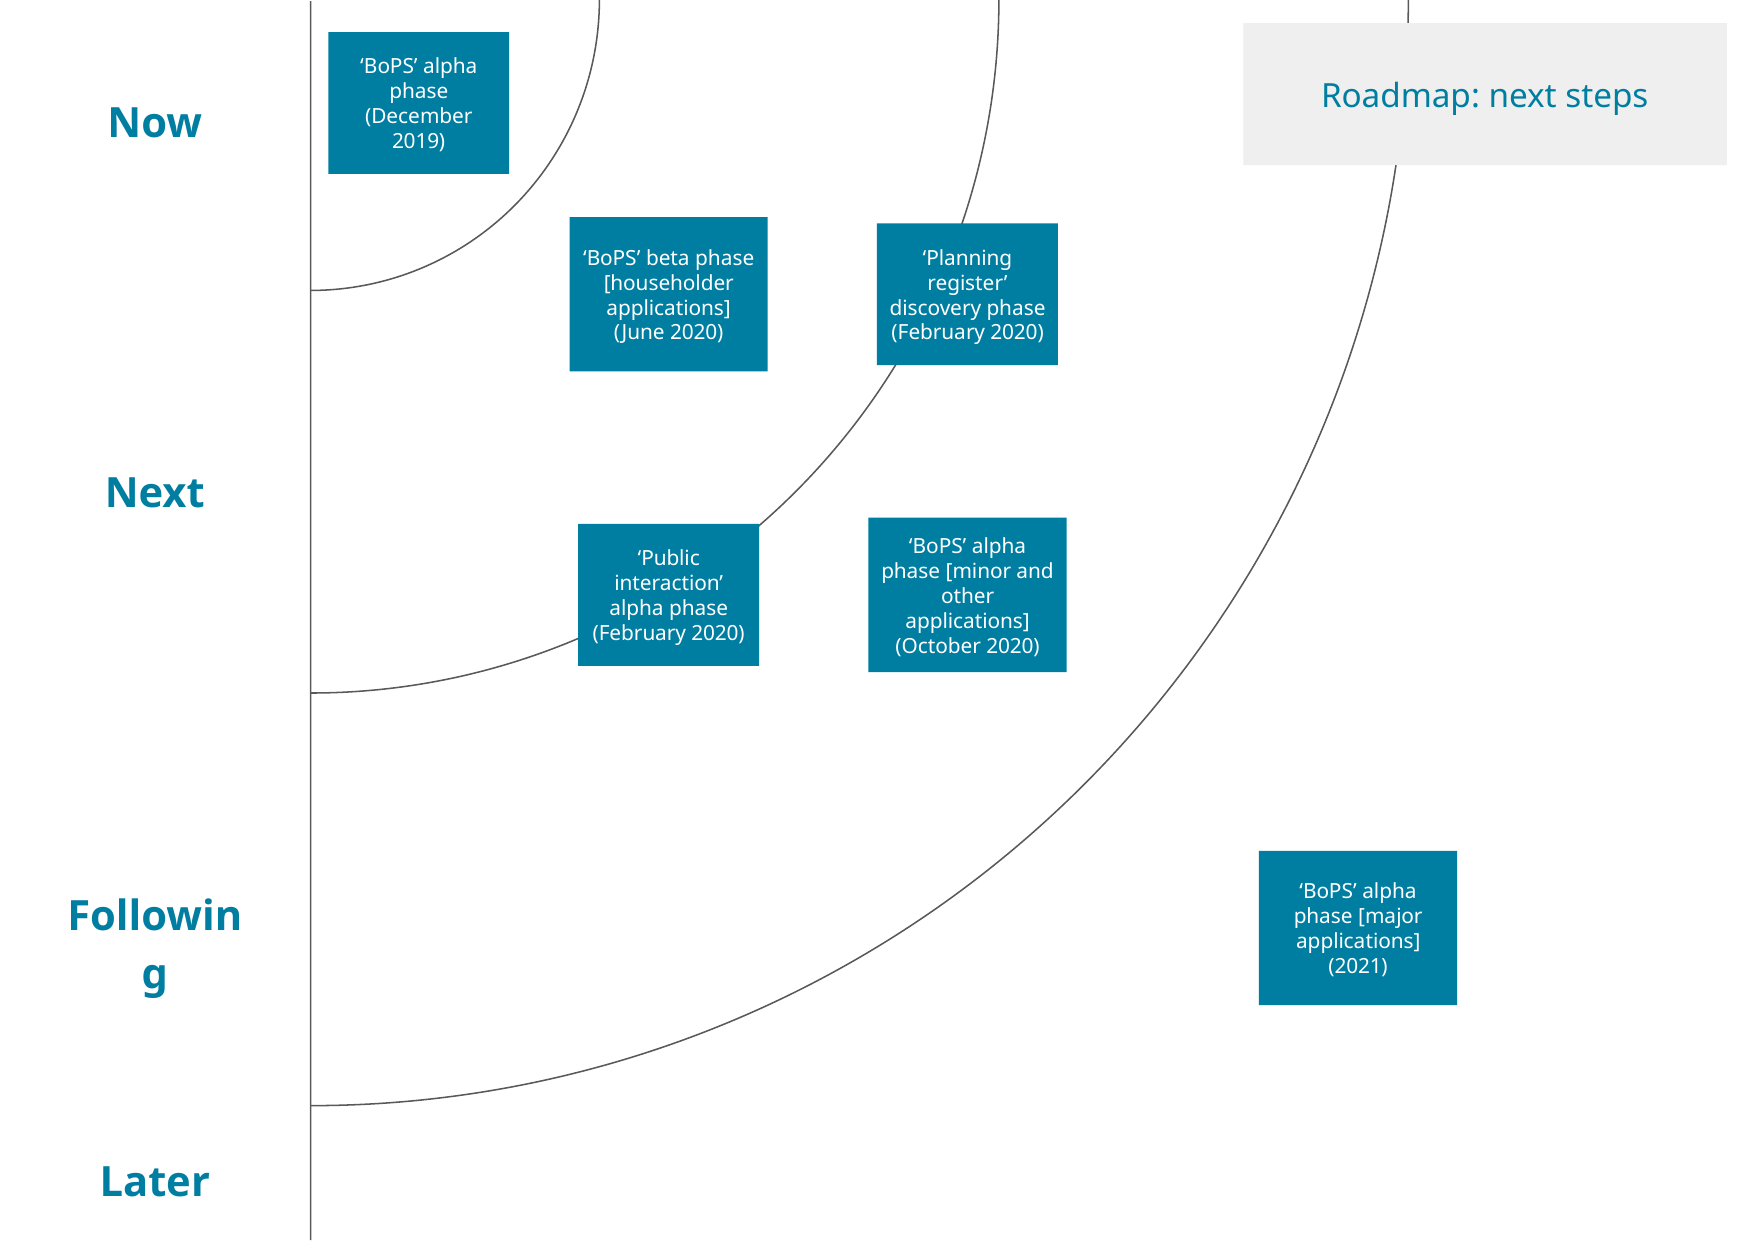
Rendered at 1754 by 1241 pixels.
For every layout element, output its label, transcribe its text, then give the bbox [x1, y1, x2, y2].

text_box ‘BoPS’ alpha phase [minor and other applications] (October 2020) [868, 517, 1067, 673]
text_box Later [81, 1132, 228, 1207]
text_box ‘BoPS’ beta phase [householder applications] (June 2020) [569, 217, 768, 372]
text_box [1, 0, 309, 1241]
text_box Following [41, 866, 269, 941]
text_box ‘BoPS’ alpha phase [major applications] (2021) [1258, 850, 1458, 1006]
text_box Now [81, 72, 228, 148]
text_box ‘Public interaction’ alpha phase (February 2020) [578, 523, 760, 666]
text_box Roadmap: next steps [1243, 23, 1727, 166]
text_box ‘BoPS’ alpha phase (December 2019) [328, 32, 510, 174]
text_box ‘Planning register’ discovery phase (February 2020) [876, 223, 1058, 366]
text_box Next [81, 443, 228, 518]
